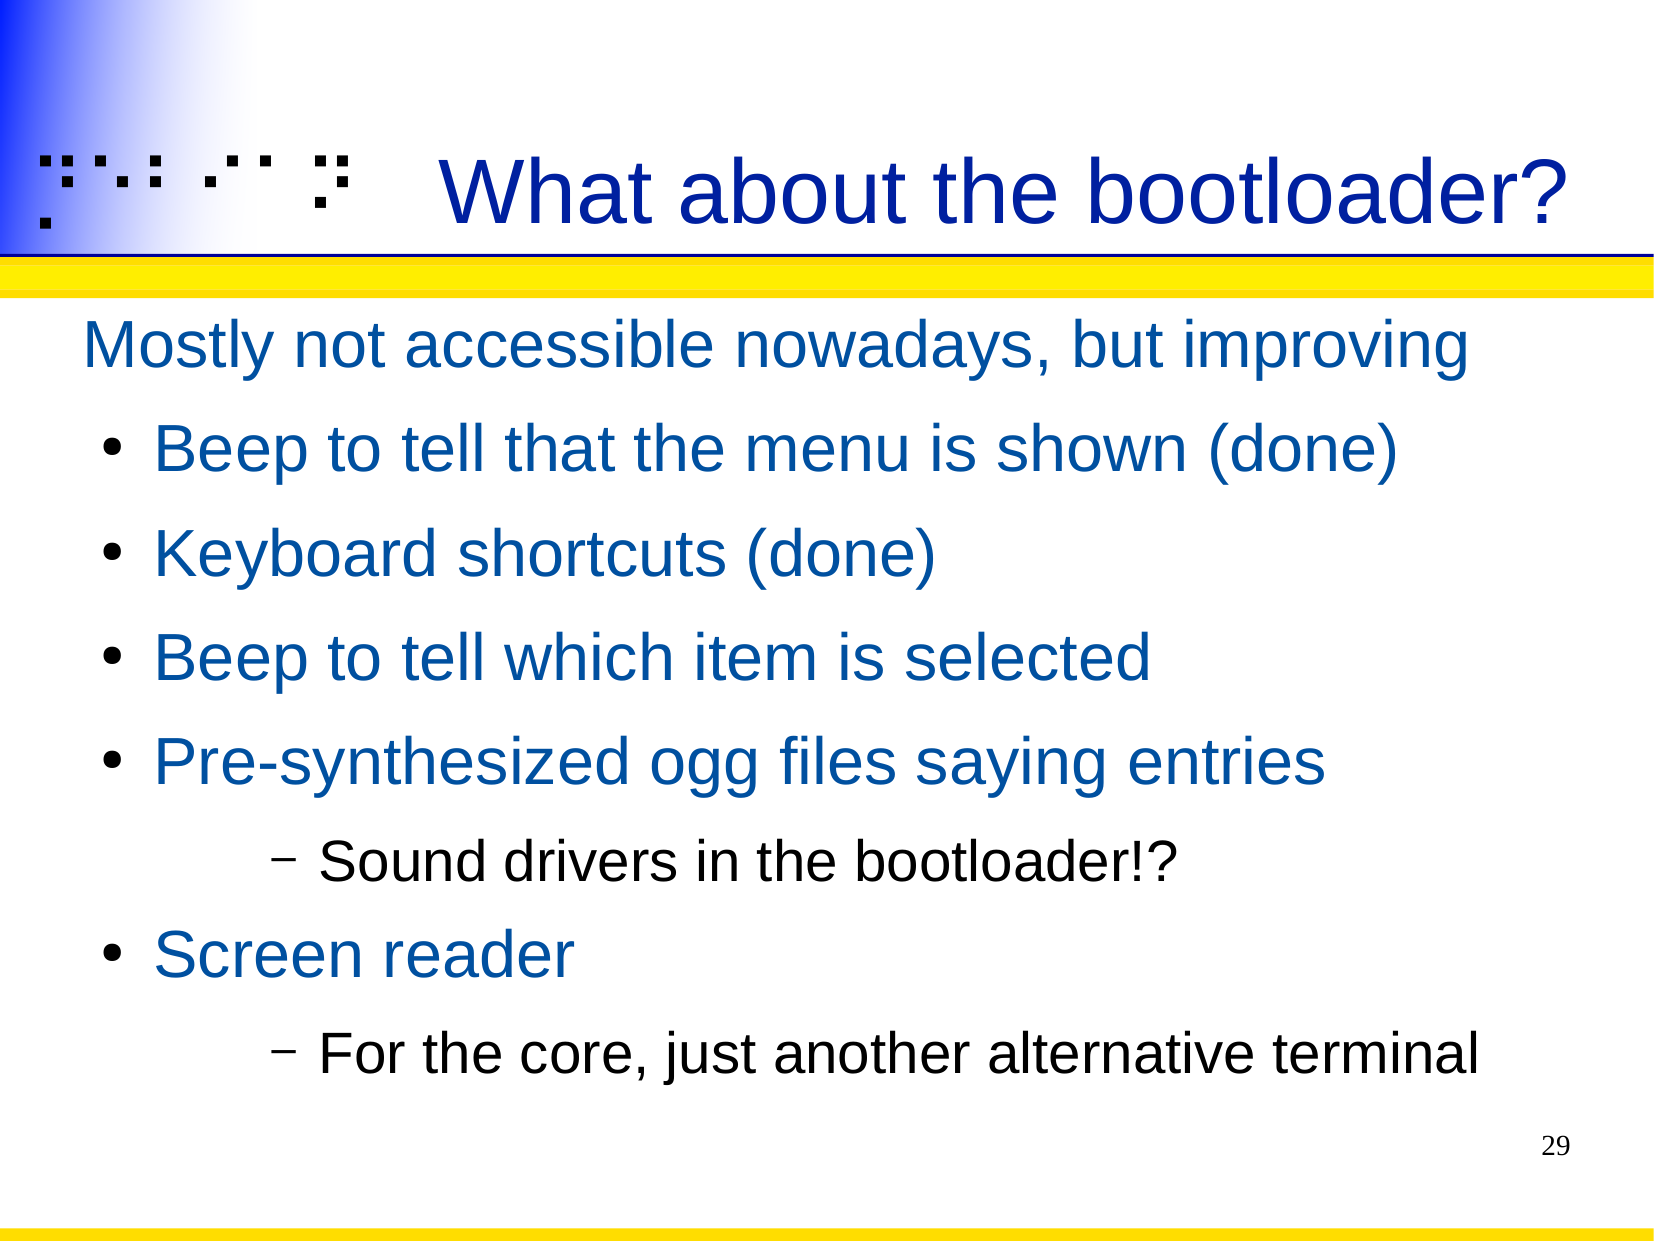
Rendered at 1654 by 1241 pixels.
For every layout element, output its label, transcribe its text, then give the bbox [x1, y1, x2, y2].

list Mostly not accessible nowadays, but improving Beep to tell that the menu is shown (done) Keyboard shortcuts (done) Beep to tell which item is selected Pre-synthesized ogg files saying entries Sound drivers in the bootloader!? Screen reader For the core, just another alternative terminal [82, 307, 1571, 1111]
title What about the bootloader? [372, 134, 1571, 250]
